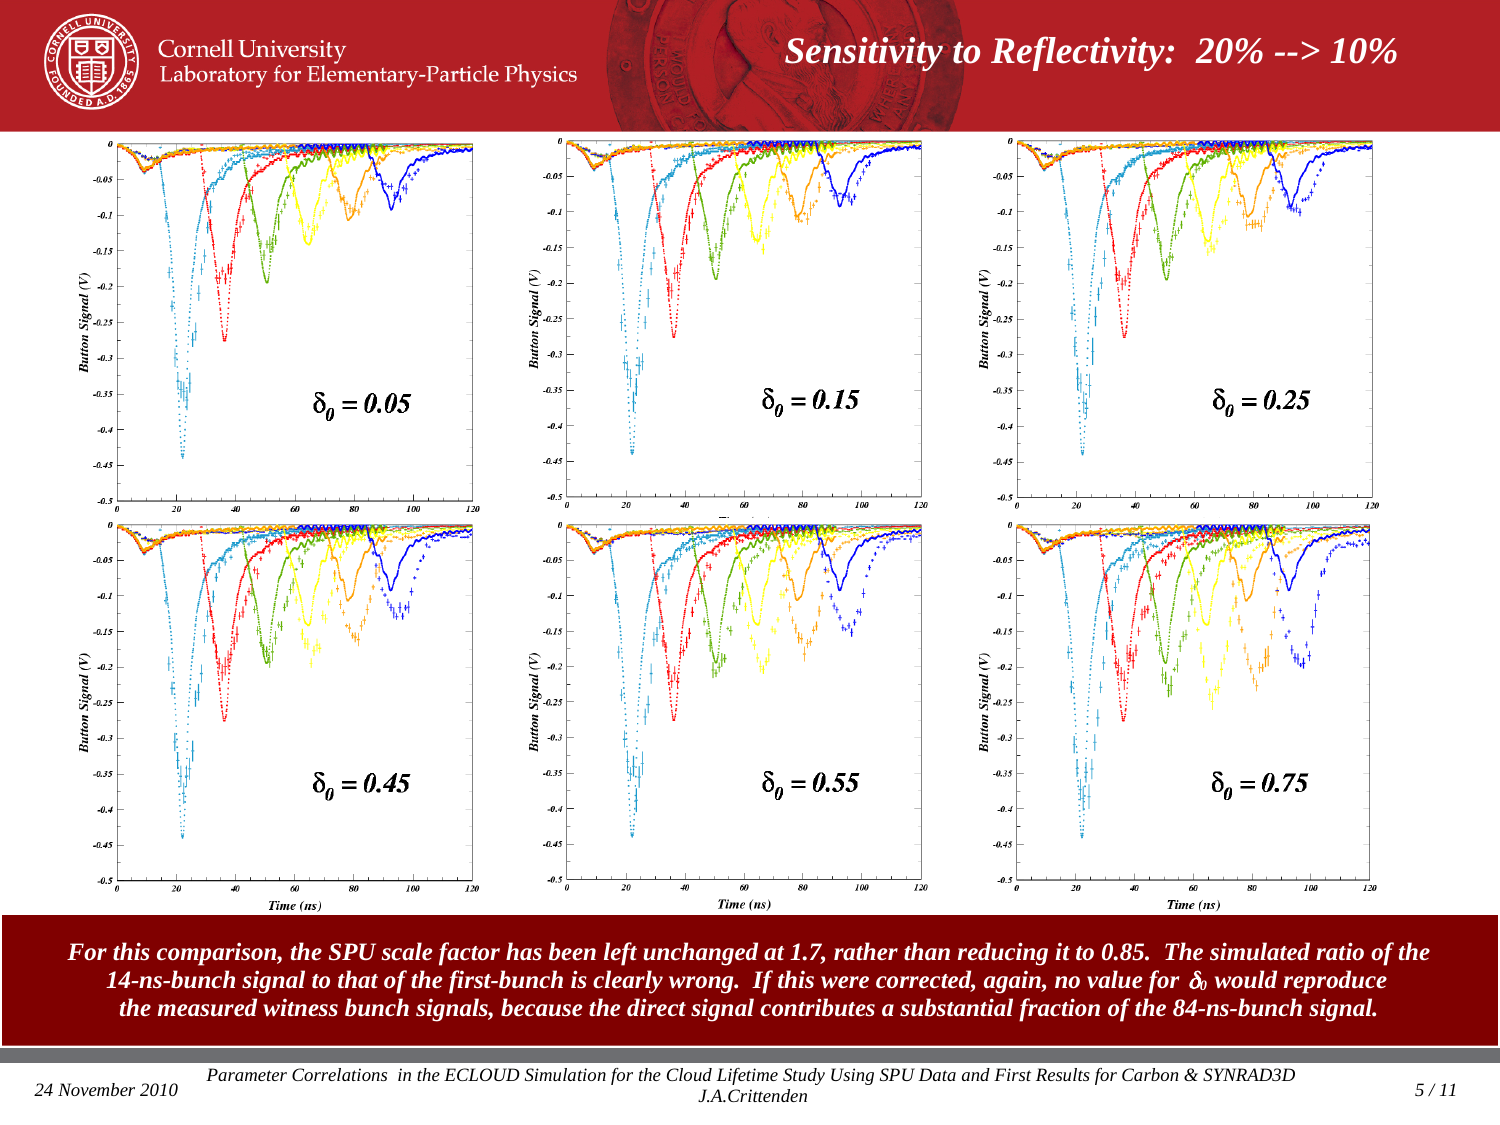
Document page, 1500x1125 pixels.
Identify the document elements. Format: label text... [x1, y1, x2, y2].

text_box For this comparison, the SPU scale factor has been left unchanged at 1.7, rather than reducing it to 0.85. The simulated ratio of the 14-ns-bunch signal to that of the first-bunch is clearly wrong. If this were corrected, again, no value for d0 would reproduce the measured witness bunch signals, because the direct signal contributes a substantial fraction of the 84-ns-bunch signal. [2, 915, 1498, 1046]
picture [75, 137, 481, 915]
picture [525, 134, 931, 915]
text_box Sensitivity to Reflectivity: 20% --> 10% [674, 22, 1500, 121]
picture [975, 134, 1381, 915]
picture [0, 0, 1500, 132]
